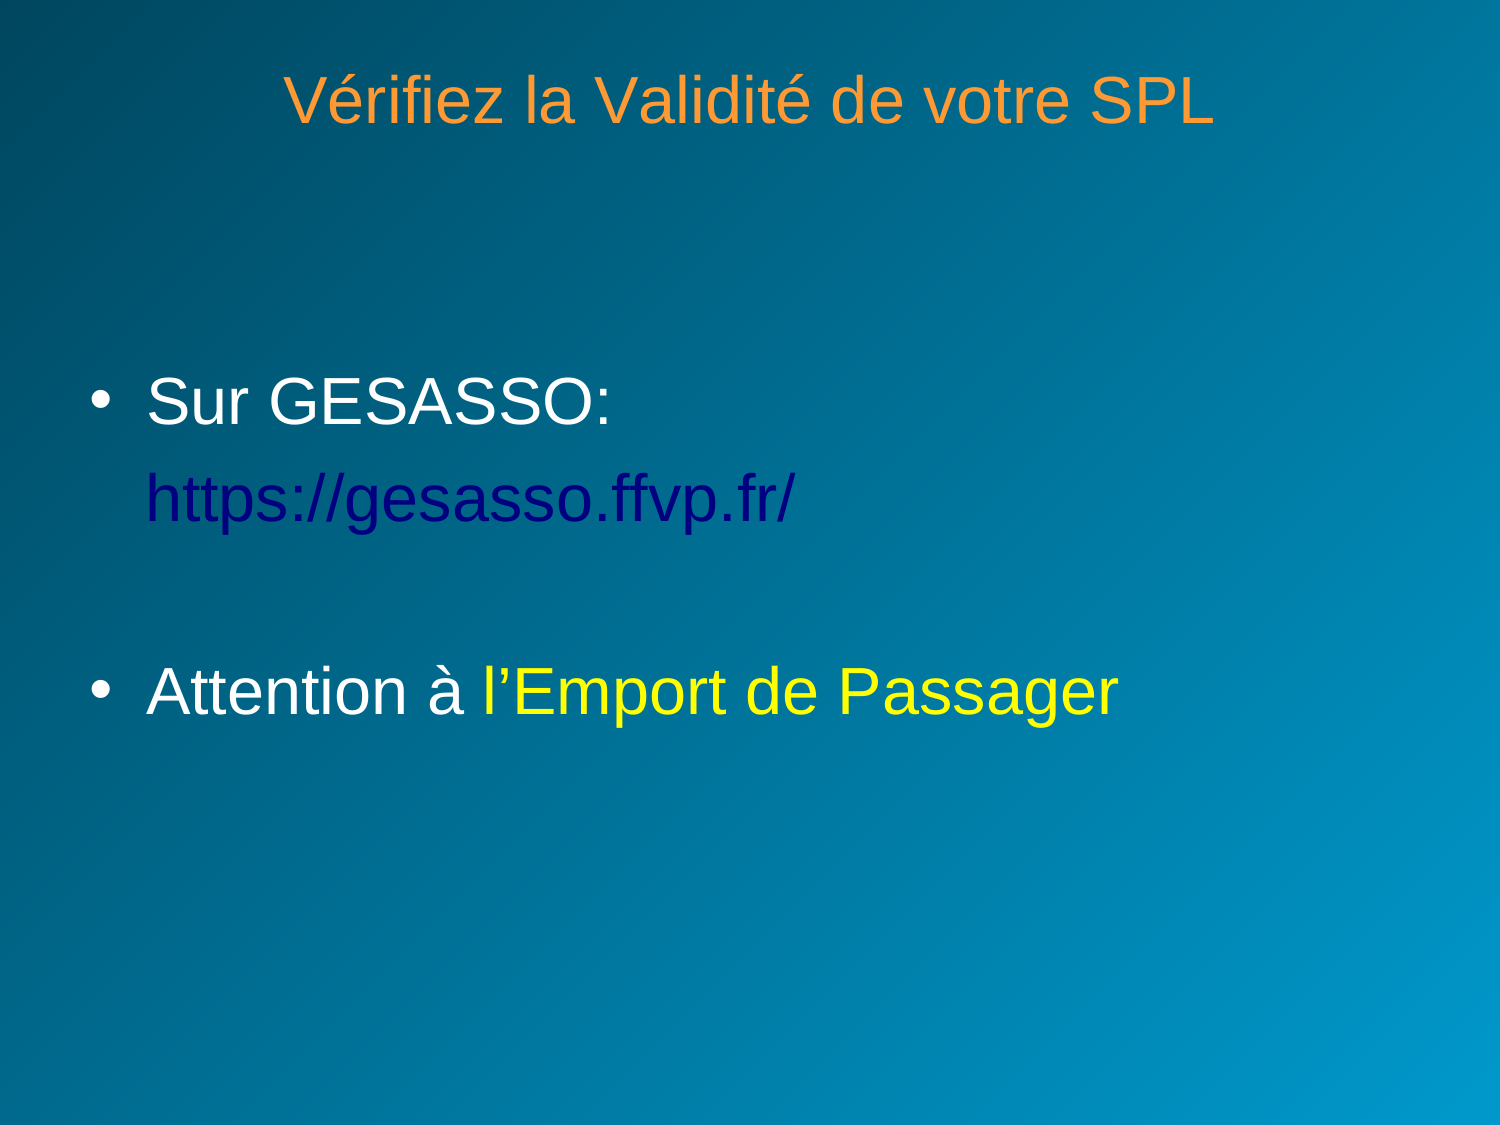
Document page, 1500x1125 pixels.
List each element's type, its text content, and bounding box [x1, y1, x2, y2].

list Sur GESASSO: https://gesasso.ffvp.fr/ Attention à l’Emport de Passager [75, 350, 1426, 1005]
title Vérifiez la Validité de votre SPL [75, 45, 1426, 149]
